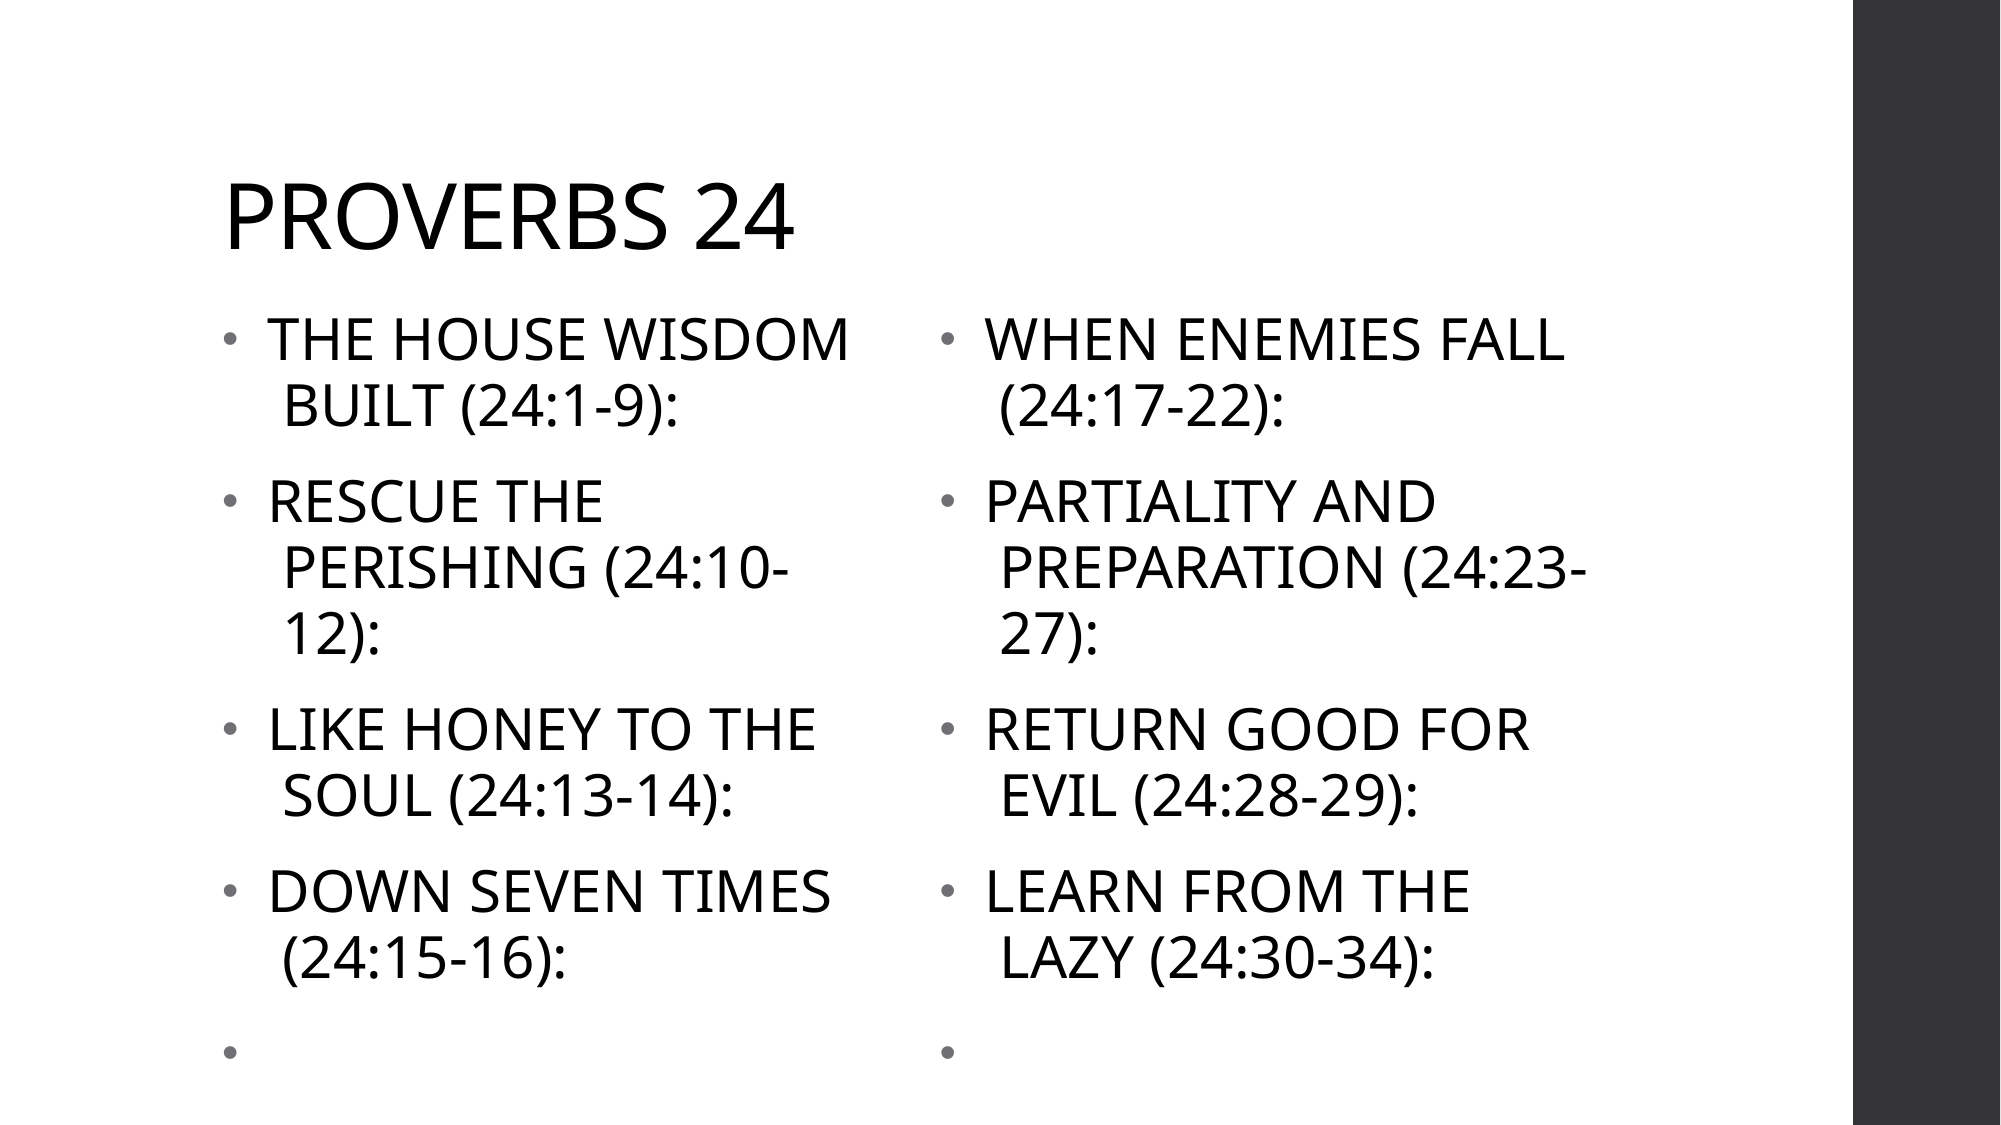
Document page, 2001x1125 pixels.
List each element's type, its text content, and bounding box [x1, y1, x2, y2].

list WHEN ENEMIES FALL (24:17-22): PARTIALITY AND PREPARATION (24:23-27): RETURN GOOD FOR EVIL (24:28-29): LEARN FROM THE LAZY (24:30-34): [924, 299, 1617, 1014]
title PROVERBS 24 [206, 60, 1797, 278]
list THE HOUSE WISDOM BUILT (24:1-9): RESCUE THE PERISHING (24:10-12): LIKE HONEY TO THE SOUL (24:13-14): DOWN SEVEN TIMES (24:15-16): [207, 299, 900, 1014]
